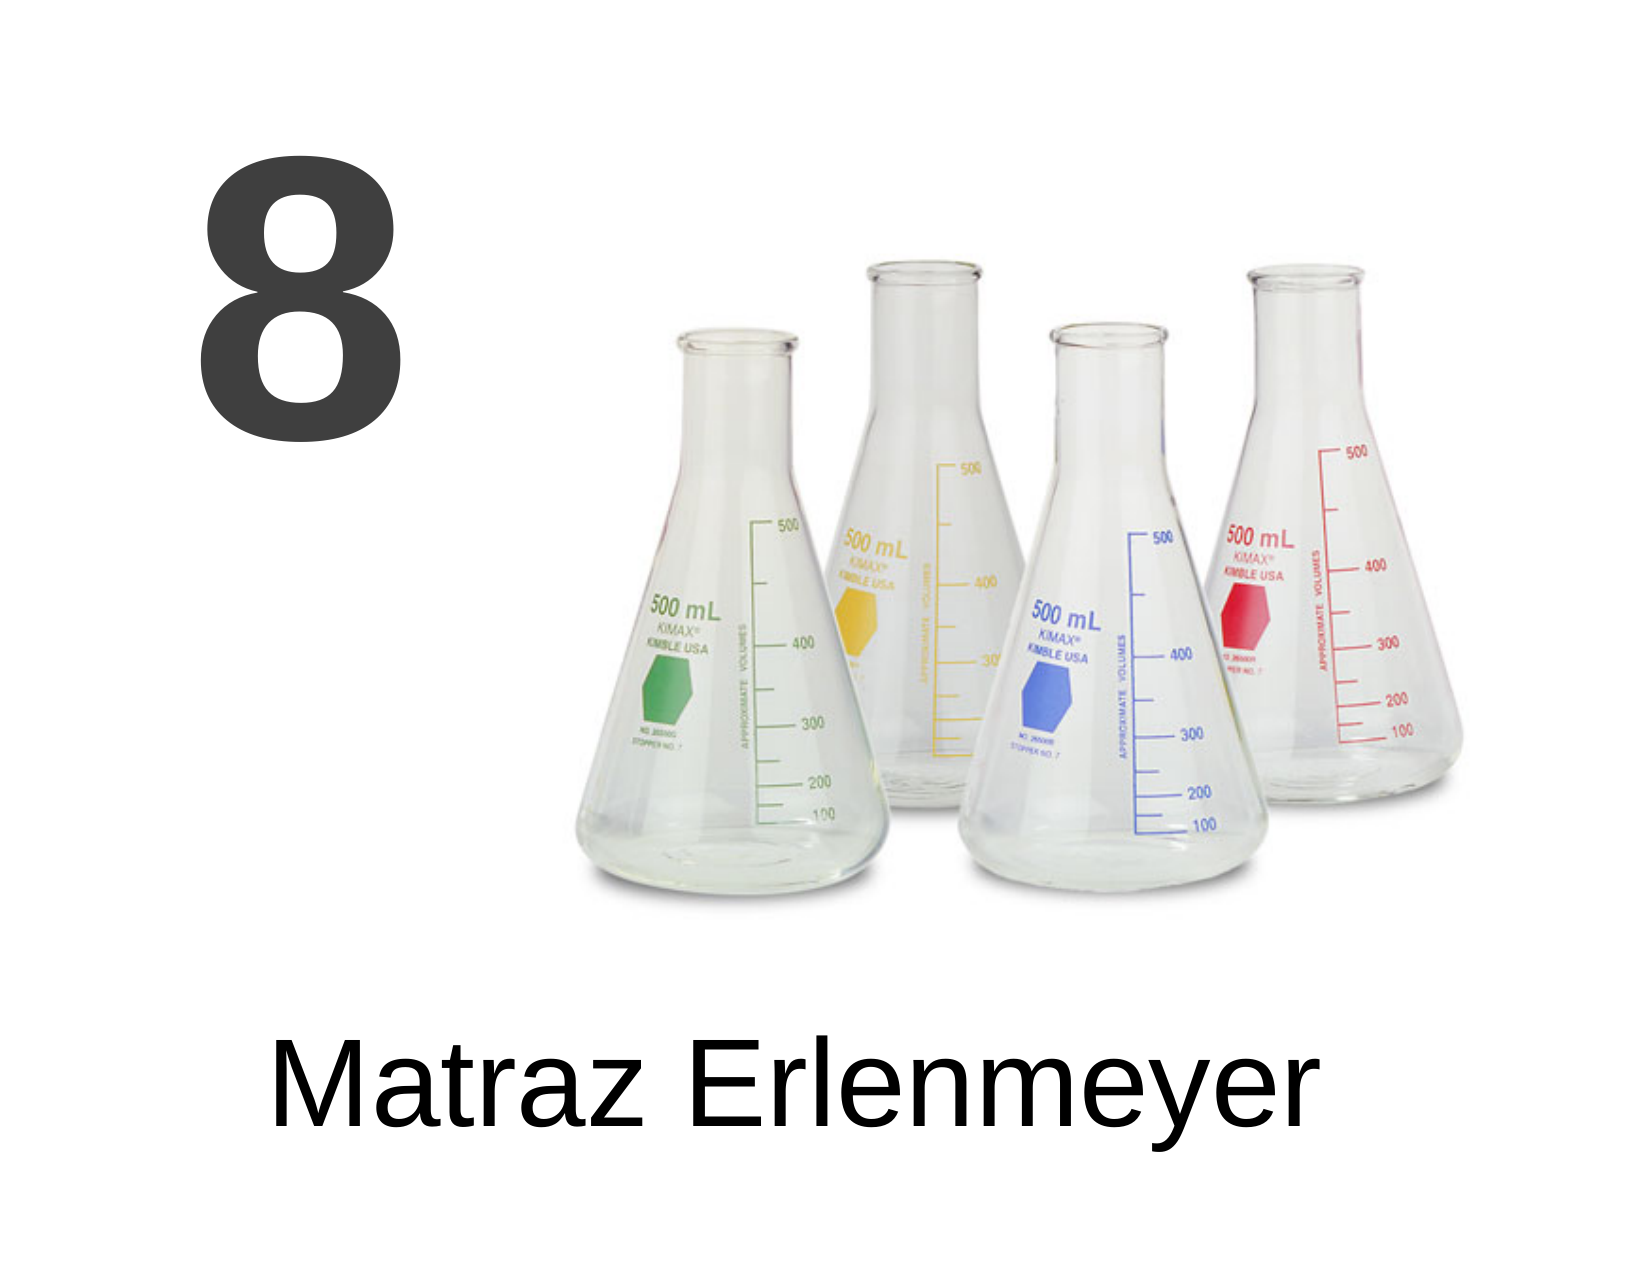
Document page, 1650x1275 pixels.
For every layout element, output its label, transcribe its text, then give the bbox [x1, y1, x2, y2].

text_box 8 [91, 83, 510, 534]
picture [548, 224, 1492, 940]
text_box Matraz Erlenmeyer [251, 993, 1370, 1161]
